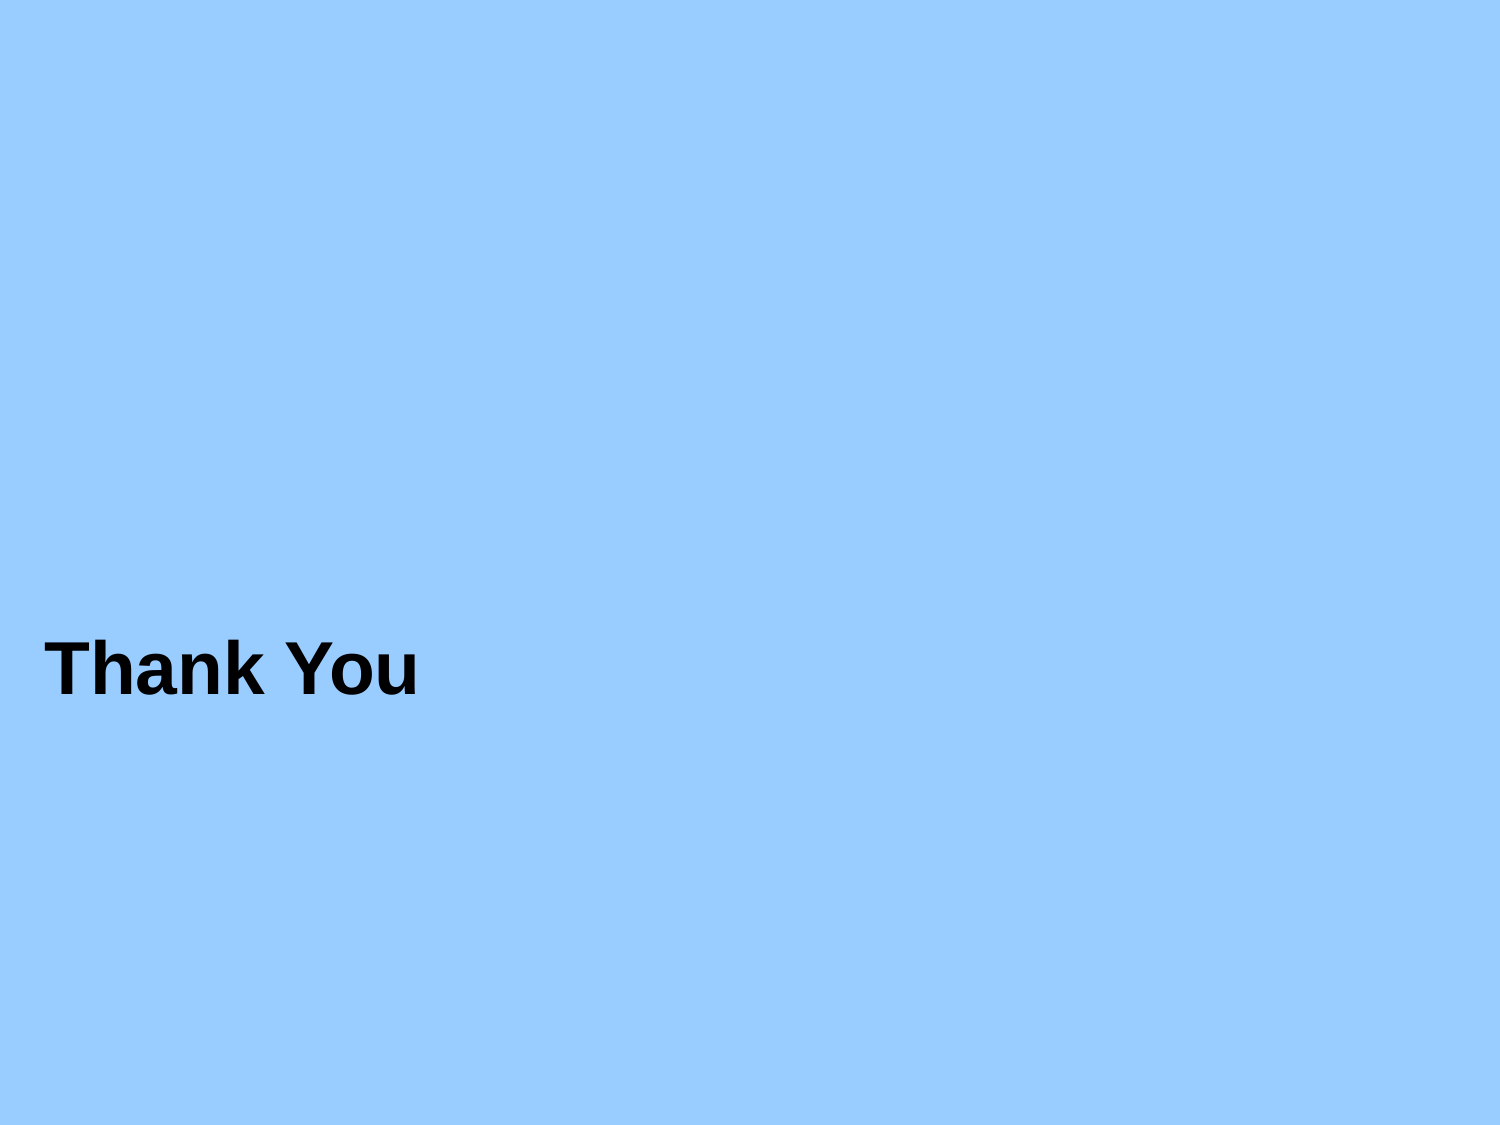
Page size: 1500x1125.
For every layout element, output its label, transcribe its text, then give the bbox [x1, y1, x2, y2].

title Thank You [29, 498, 936, 741]
